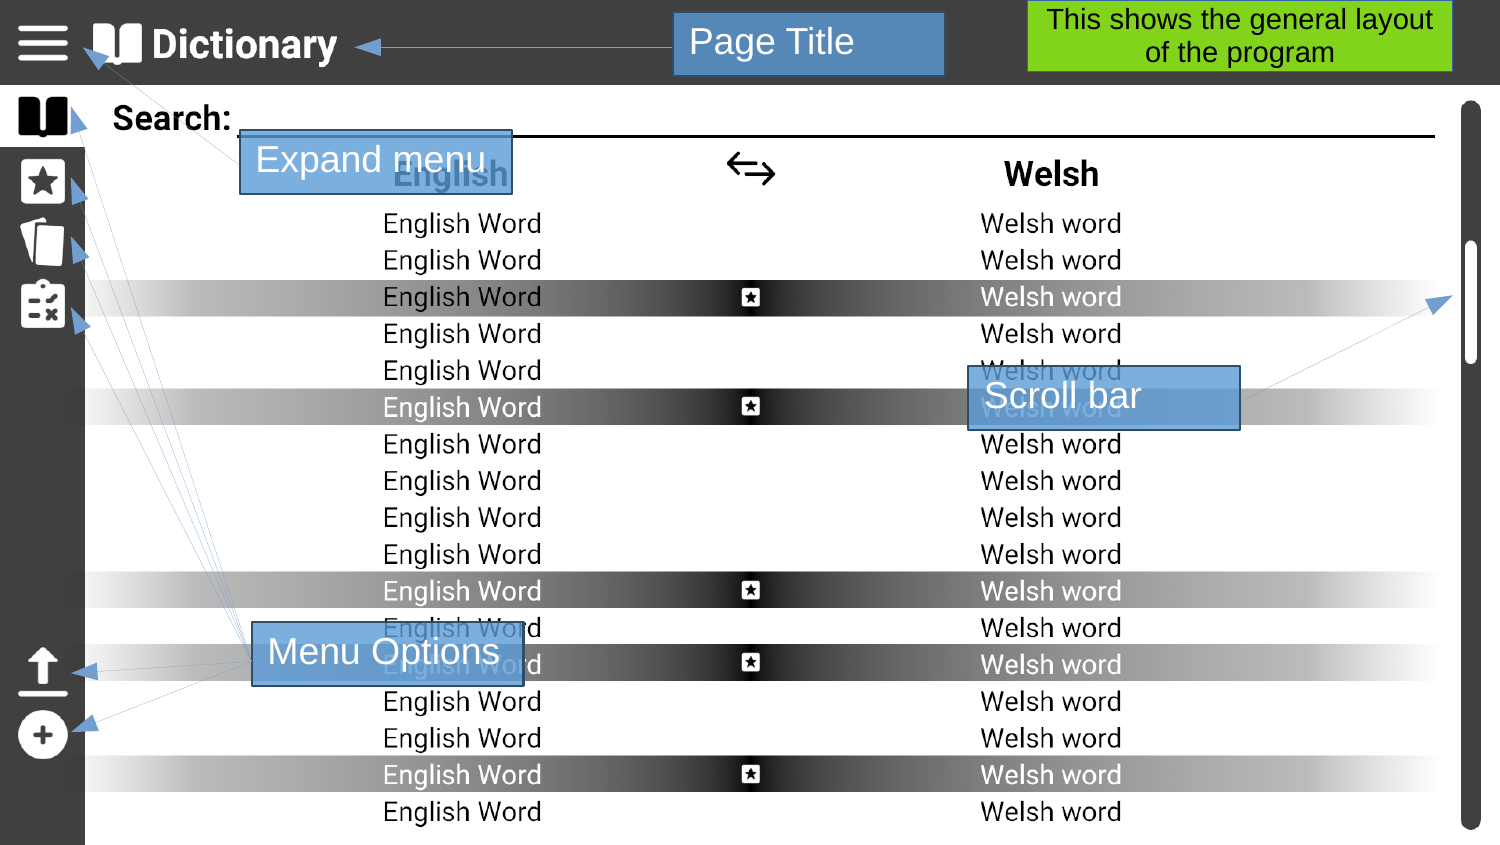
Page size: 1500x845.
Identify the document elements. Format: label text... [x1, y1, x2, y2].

text_box Scroll bar [968, 366, 1241, 430]
text_box Expand menu [239, 129, 512, 194]
text_box This shows the general layout of the program [1027, 0, 1453, 72]
picture [0, 0, 1500, 845]
text_box Menu Options [251, 622, 524, 687]
text_box Page Title [672, 11, 945, 76]
